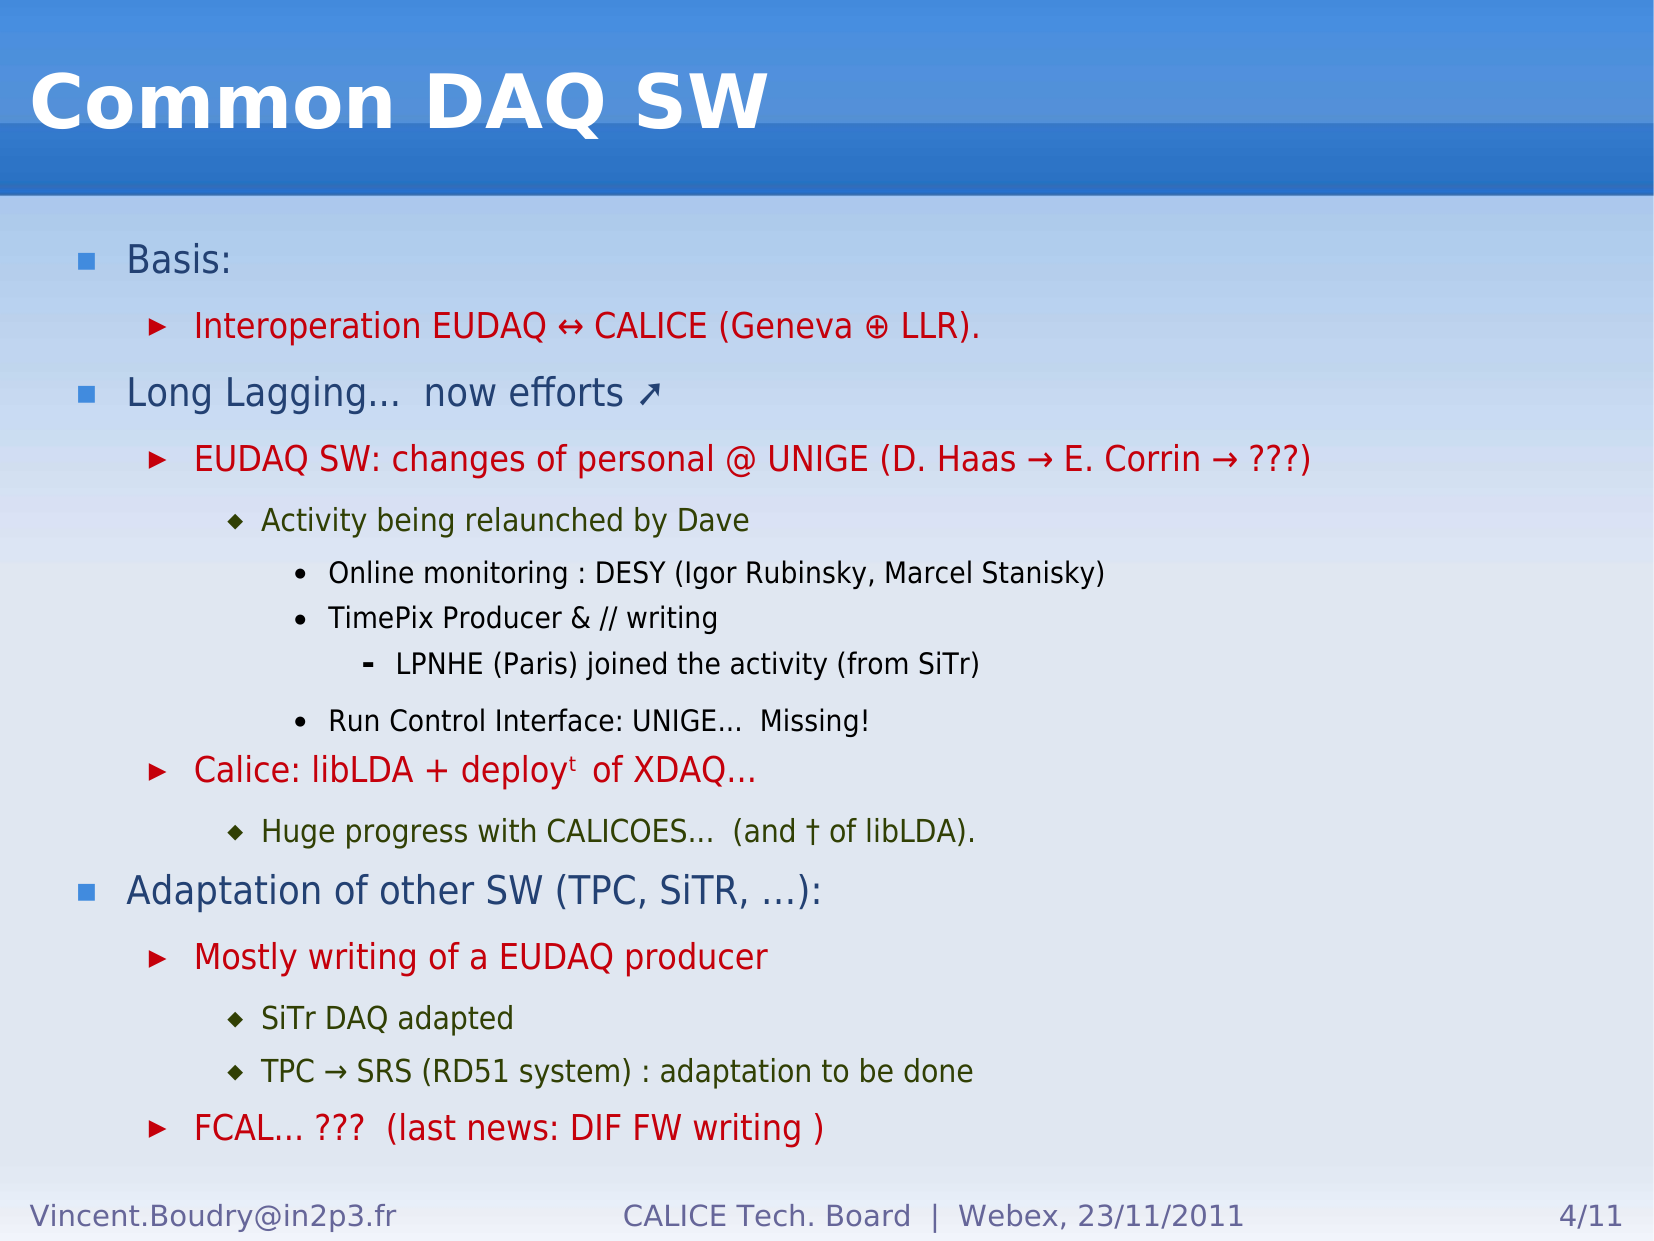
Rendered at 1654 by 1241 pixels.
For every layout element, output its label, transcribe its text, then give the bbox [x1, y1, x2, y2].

list Basis: Interoperation EUDAQ ↔ CALICE (Geneva ⊕ LLR). Long Lagging... now efforts ➚ EUDAQ SW: changes of personal @ UNIGE (D. Haas → E. Corrin → ???) Activity being relaunched by Dave Online monitoring : DESY (Igor Rubinsky, Marcel Stanisky) TimePix Producer & // writing LPNHE (Paris) joined the activity (from SiTr) Run Control Interface: UNIGE... Missing! Calice: libLDA + deployt of XDAQ... Huge progress with CALICOES... (and † of libLDA). Adaptation of other SW (TPC, SiTR, …): Mostly writing of a EUDAQ producer SiTr DAQ adapted TPC → SRS (RD51 system) : adaptation to be done FCAL... ??? (last news: DIF FW writing ) [59, 236, 1595, 1152]
title Common DAQ SW [29, 0, 1654, 207]
picture [0, 0, 1654, 1241]
